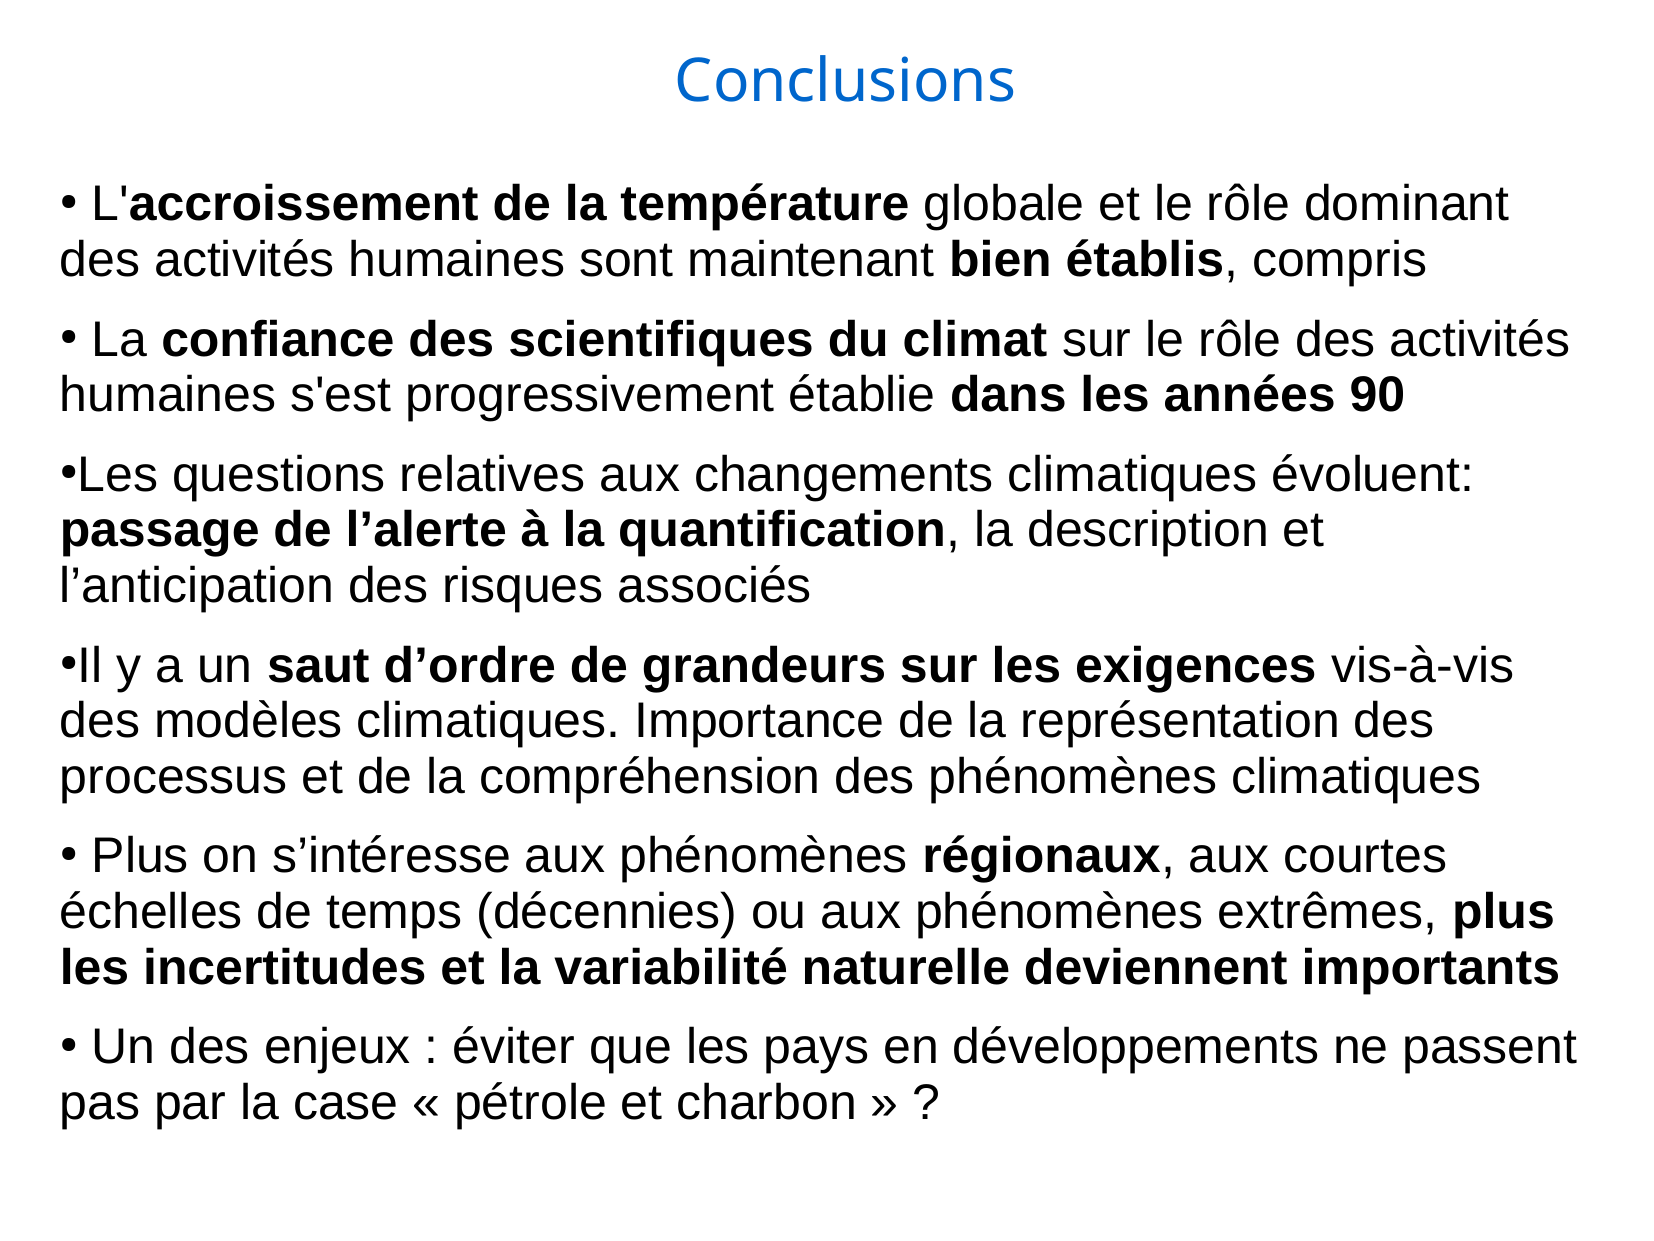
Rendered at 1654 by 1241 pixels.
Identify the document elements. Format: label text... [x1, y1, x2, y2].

text_box L'accroissement de la température globale et le rôle dominant des activités humaines sont maintenant bien établis, compris La confiance des scientifiques du climat sur le rôle des activités humaines s'est progressivement établie dans les années 90 Les questions relatives aux changements climatiques évoluent: passage de l’alerte à la quantification, la description et l’anticipation des risques associés Il y a un saut d’ordre de grandeurs sur les exigences vis-à-vis des modèles climatiques. Importance de la représentation des processus et de la compréhension des phénomènes climatiques Plus on s’intéresse aux phénomènes régionaux, aux courtes échelles de temps (décennies) ou aux phénomènes extrêmes, plus les incertitudes et la variabilité naturelle deviennent importants Un des enjeux : éviter que les pays en développements ne passent pas par la case « pétrole et charbon » ? [46, 169, 1603, 1137]
text_box Conclusions [661, 29, 1031, 127]
